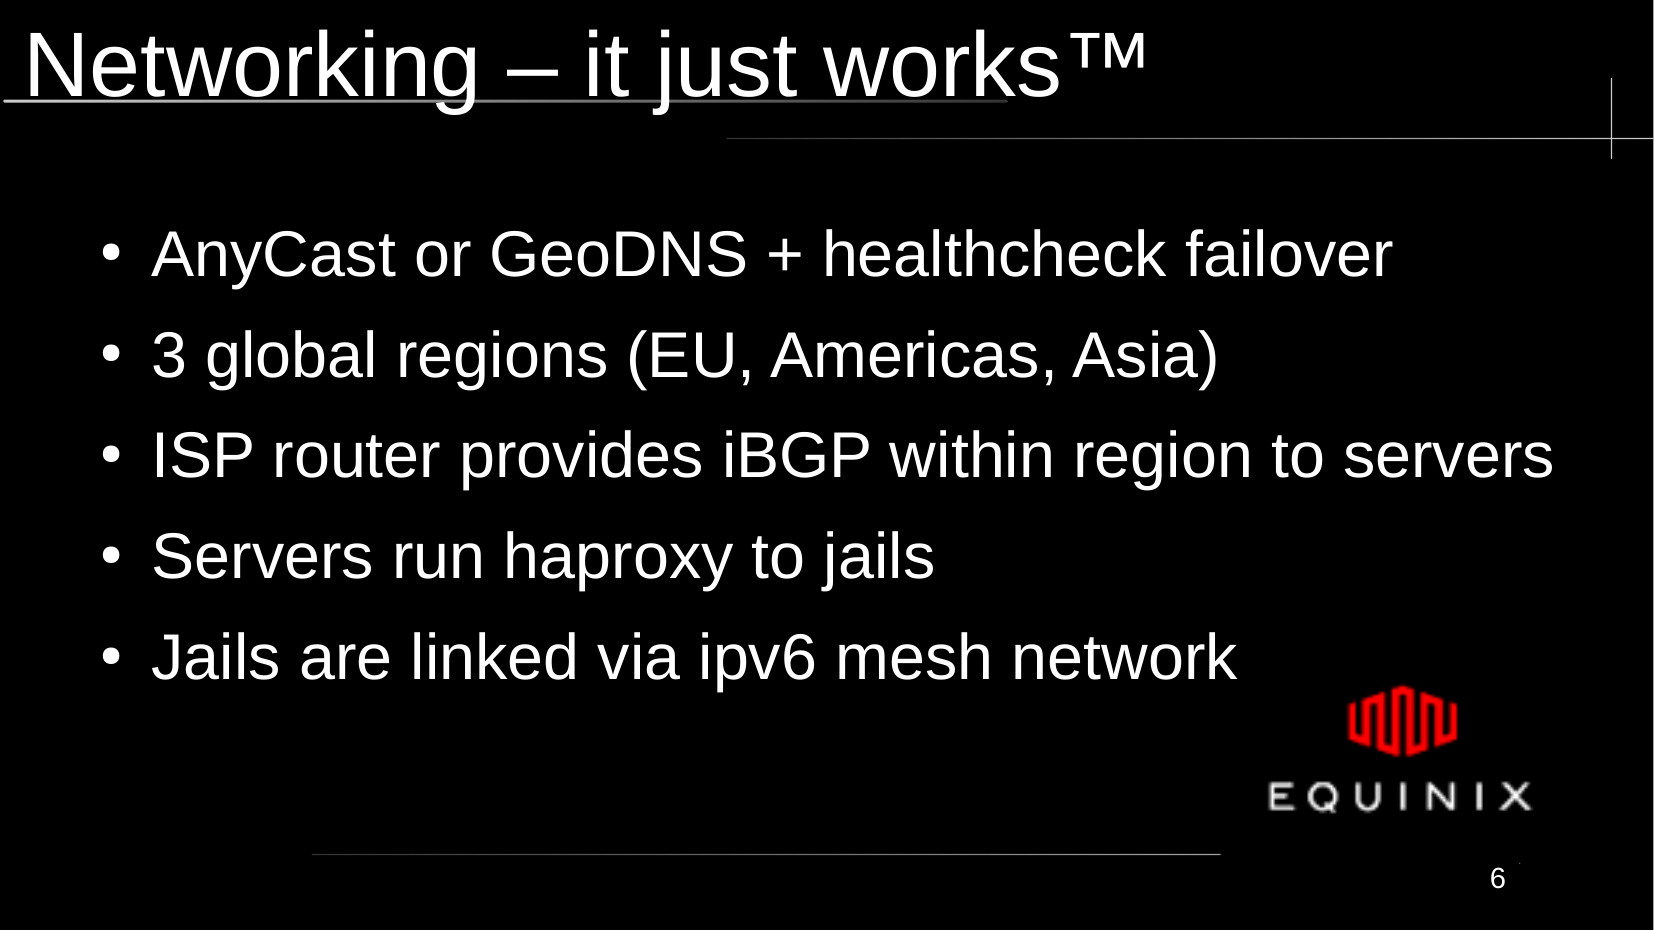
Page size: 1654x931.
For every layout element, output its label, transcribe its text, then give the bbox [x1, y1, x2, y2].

list AnyCast or GeoDNS + healthcheck failover 3 global regions (EU, Americas, Asia) ISP router provides iBGP within region to servers Servers run haproxy to jails Jails are linked via ipv6 mesh network [82, 217, 1571, 758]
picture [1081, 586, 1654, 918]
title Networking – it just works™ [23, 11, 1589, 119]
